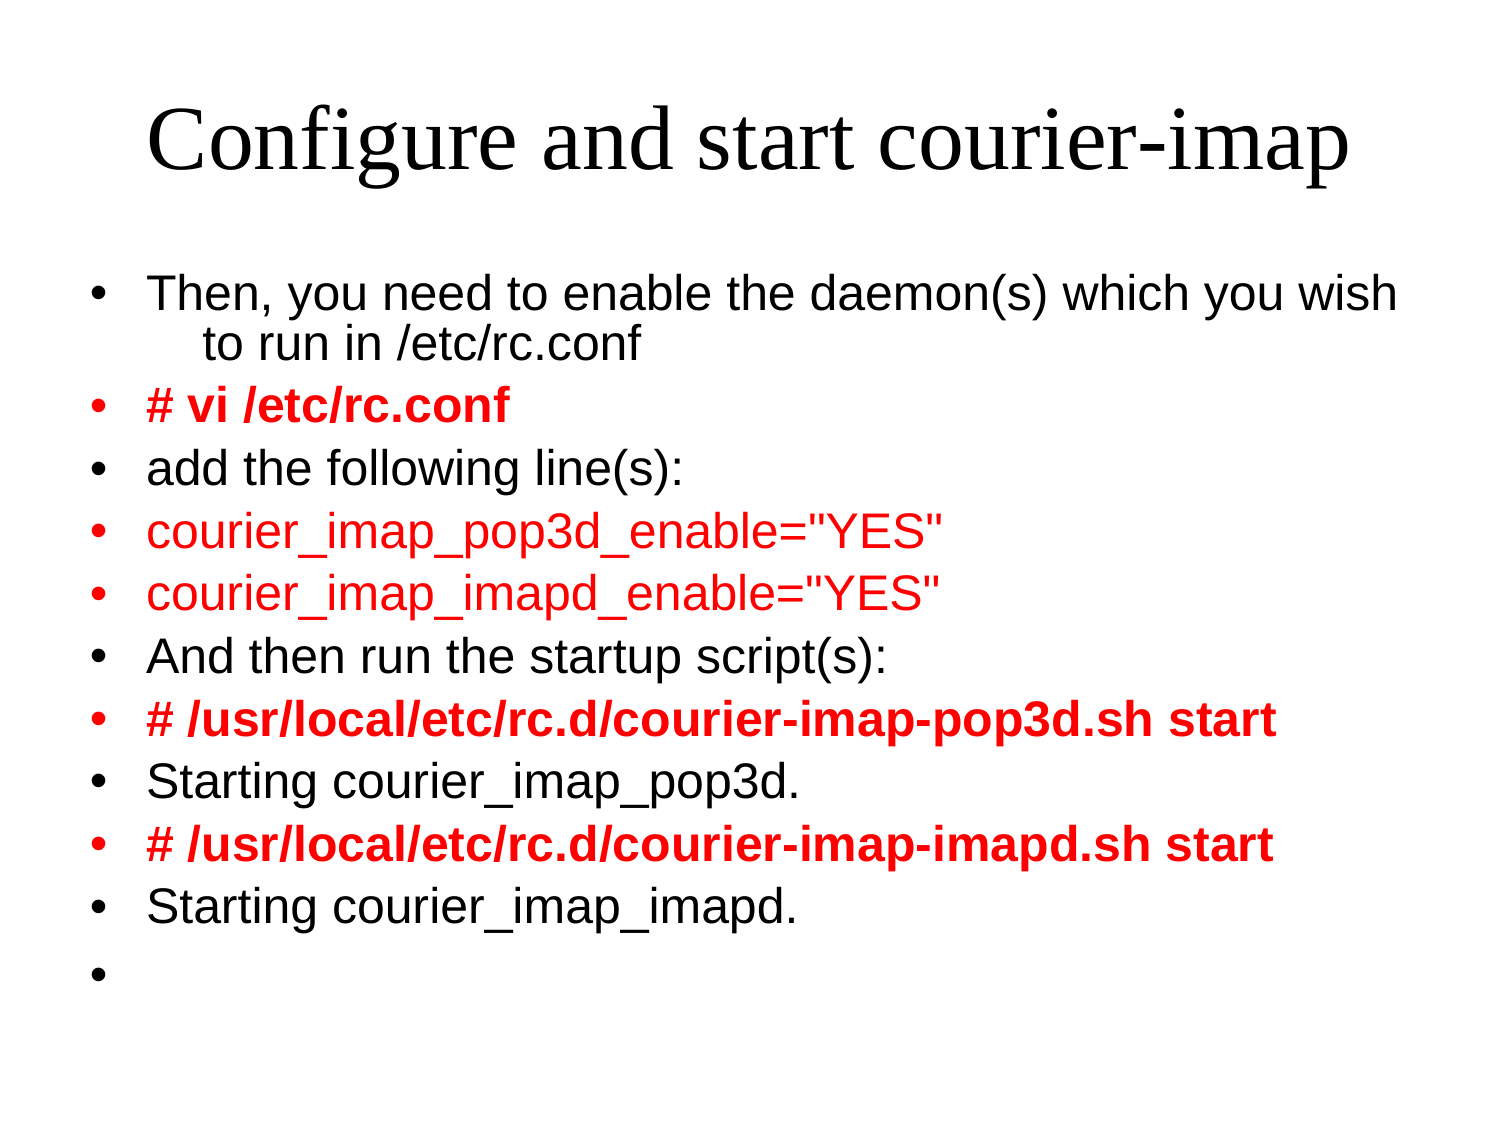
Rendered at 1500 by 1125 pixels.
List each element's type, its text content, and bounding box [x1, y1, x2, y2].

title Configure and start courier-imap [75, 45, 1426, 233]
list Then, you need to enable the daemon(s) which you wish to run in /etc/rc.conf # vi /etc/rc.conf add the following line(s): courier_imap_pop3d_enable="YES" courier_imap_imapd_enable="YES" And then run the startup script(s): # /usr/local/etc/rc.d/courier-imap-pop3d.sh start Starting courier_imap_pop3d. # /usr/local/etc/rc.d/courier-imap-imapd.sh start Starting courier_imap_imapd. [75, 262, 1426, 1051]
